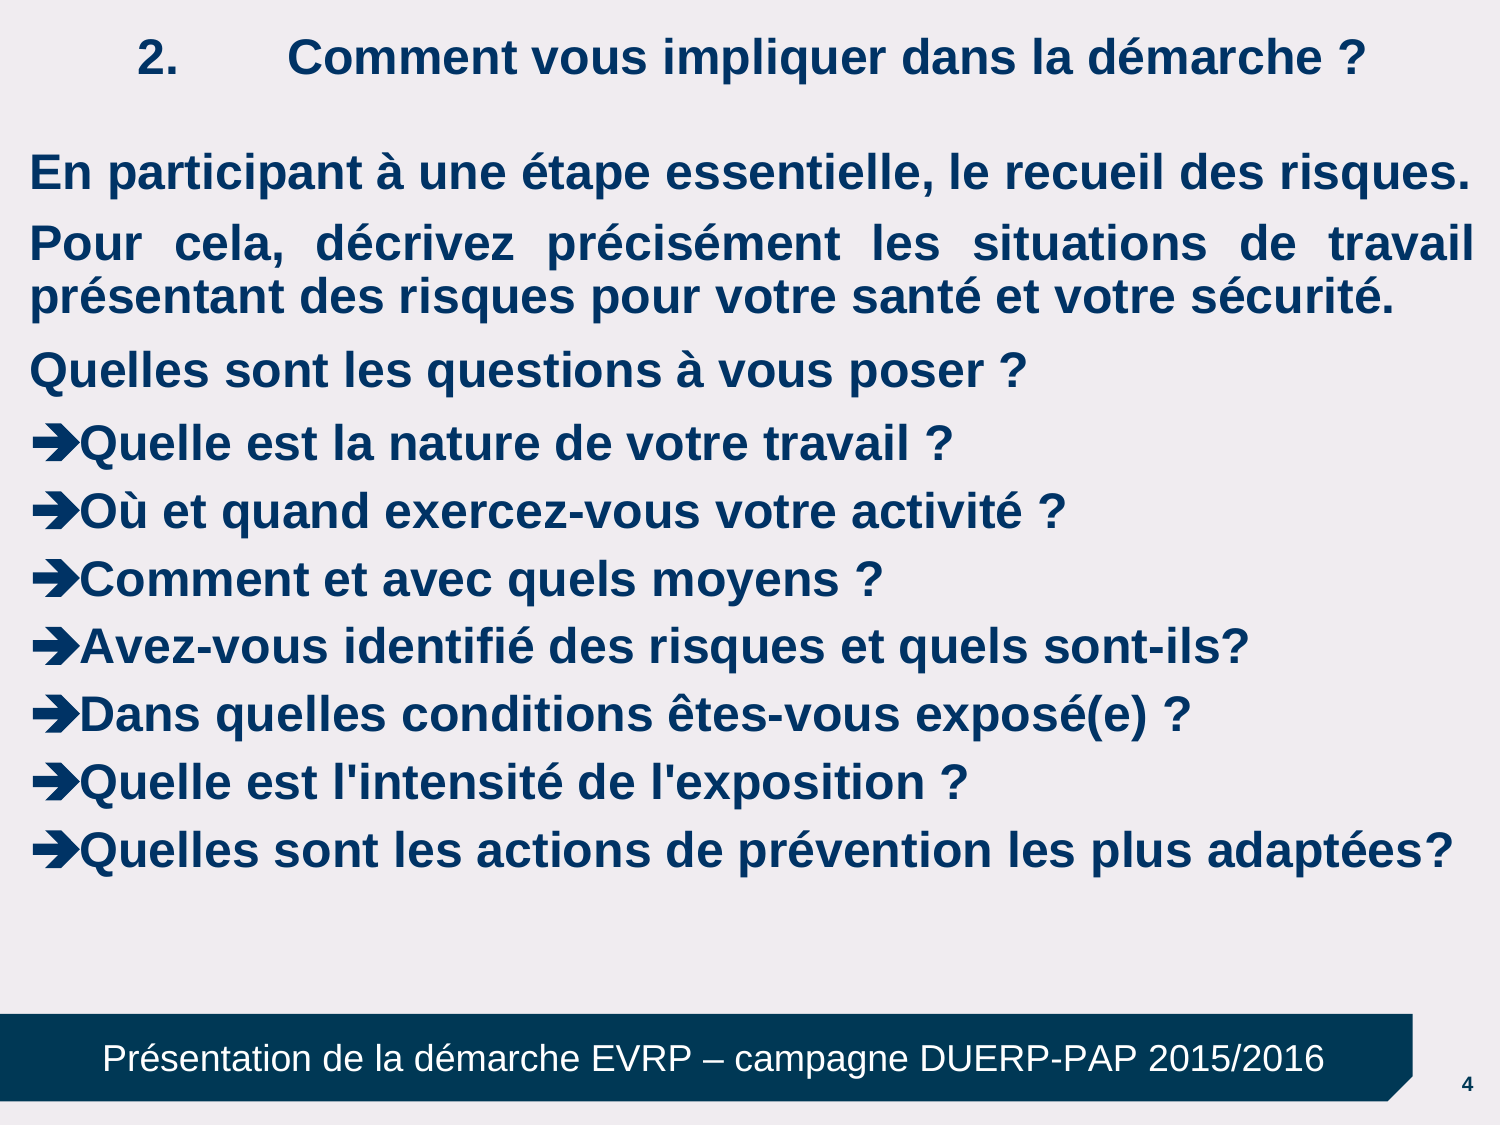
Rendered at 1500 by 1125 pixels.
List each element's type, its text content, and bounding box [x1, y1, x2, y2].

title 2. Comment vous impliquer dans la démarche ? [29, 29, 1477, 89]
list En participant à une étape essentielle, le recueil des risques. Pour cela, décrivez précisément les situations de travail présentant des risques pour votre santé et votre sécurité. Quelles sont les questions à vous poser ? Quelle est la nature de votre travail ? Où et quand exercez-vous votre activité ? Comment et avec quels moyens ? Avez-vous identifié des risques et quels sont-ils? Dans quelles conditions êtes-vous exposé(e) ? Quelle est l'intensité de l'exposition ? Quelles sont les actions de prévention les plus adaptées? [29, 147, 1477, 975]
